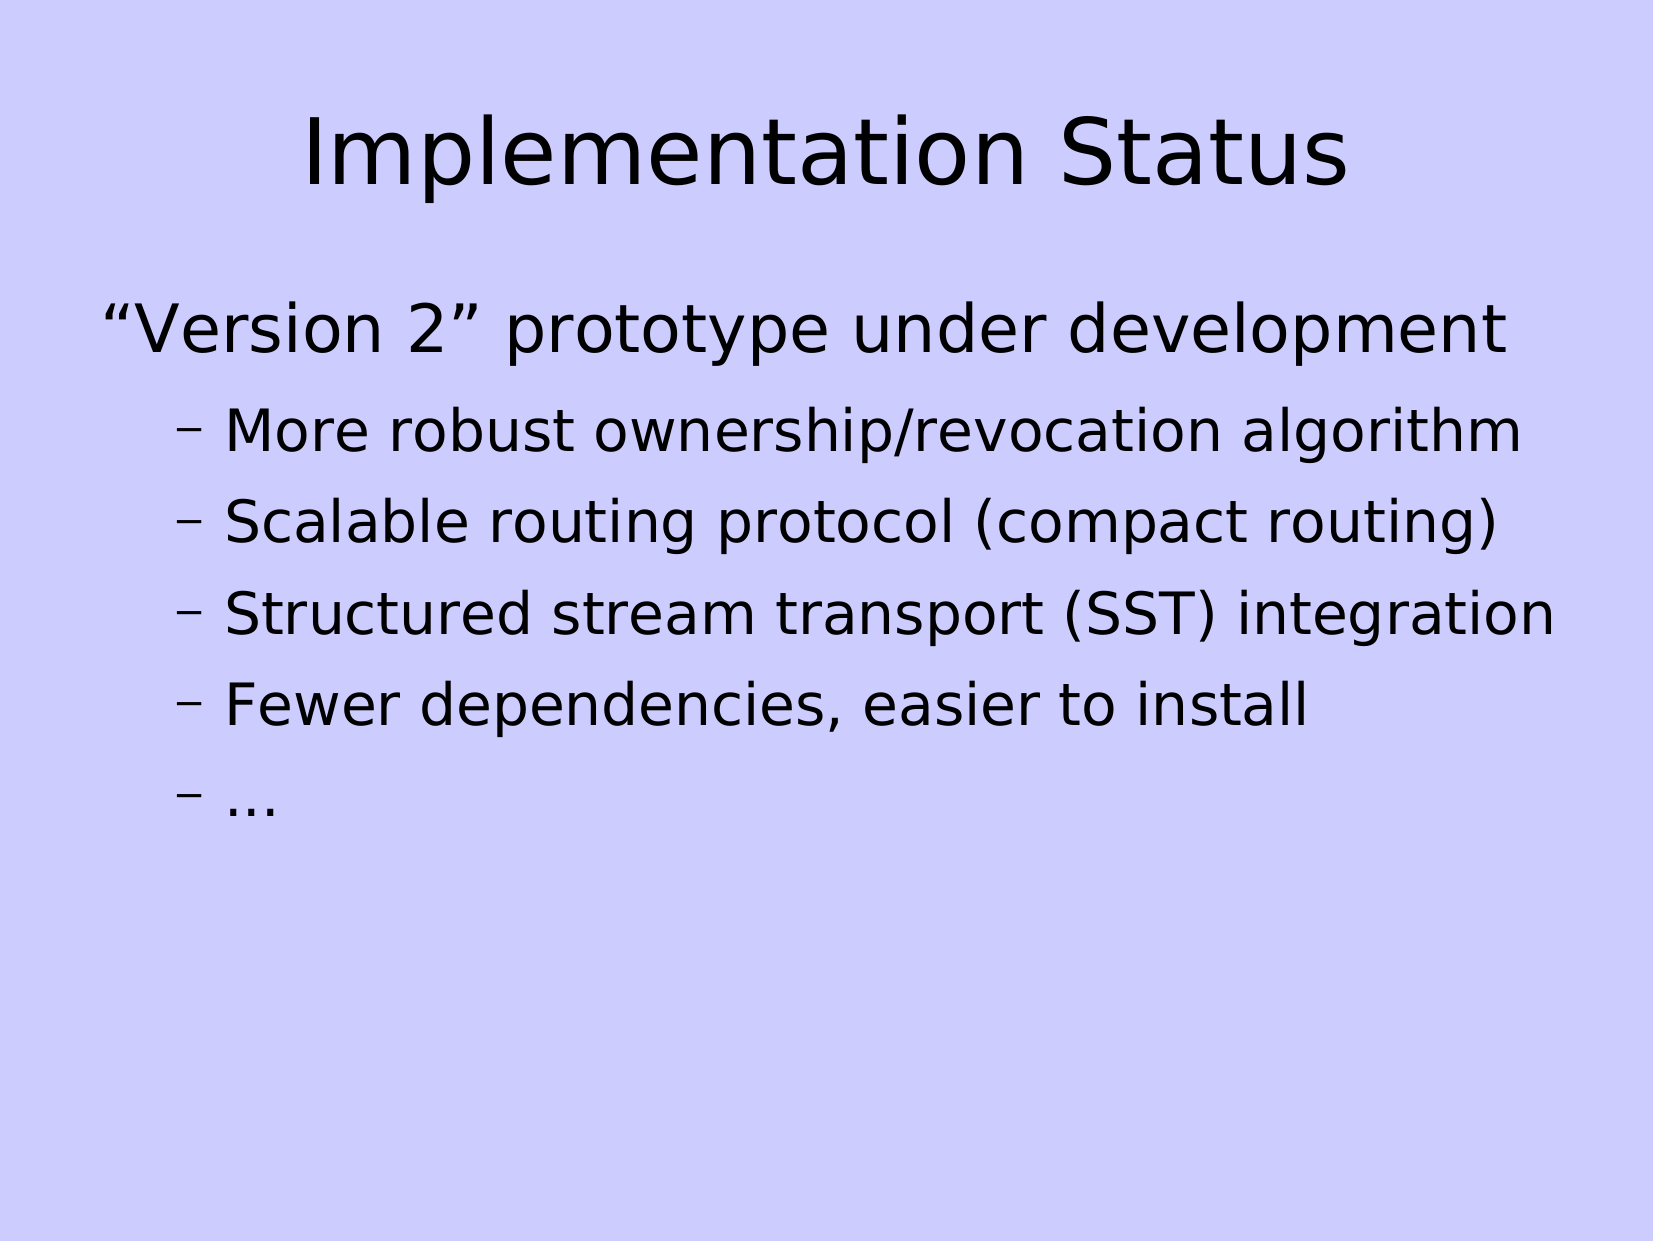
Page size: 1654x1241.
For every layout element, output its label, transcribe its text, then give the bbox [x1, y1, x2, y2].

title Implementation Status [82, 49, 1571, 257]
list “Version 2” prototype under development More robust ownership/revocation algorithm Scalable routing protocol (compact routing) Structured stream transport (SST) integration Fewer dependencies, easier to install ... [82, 290, 1571, 1109]
